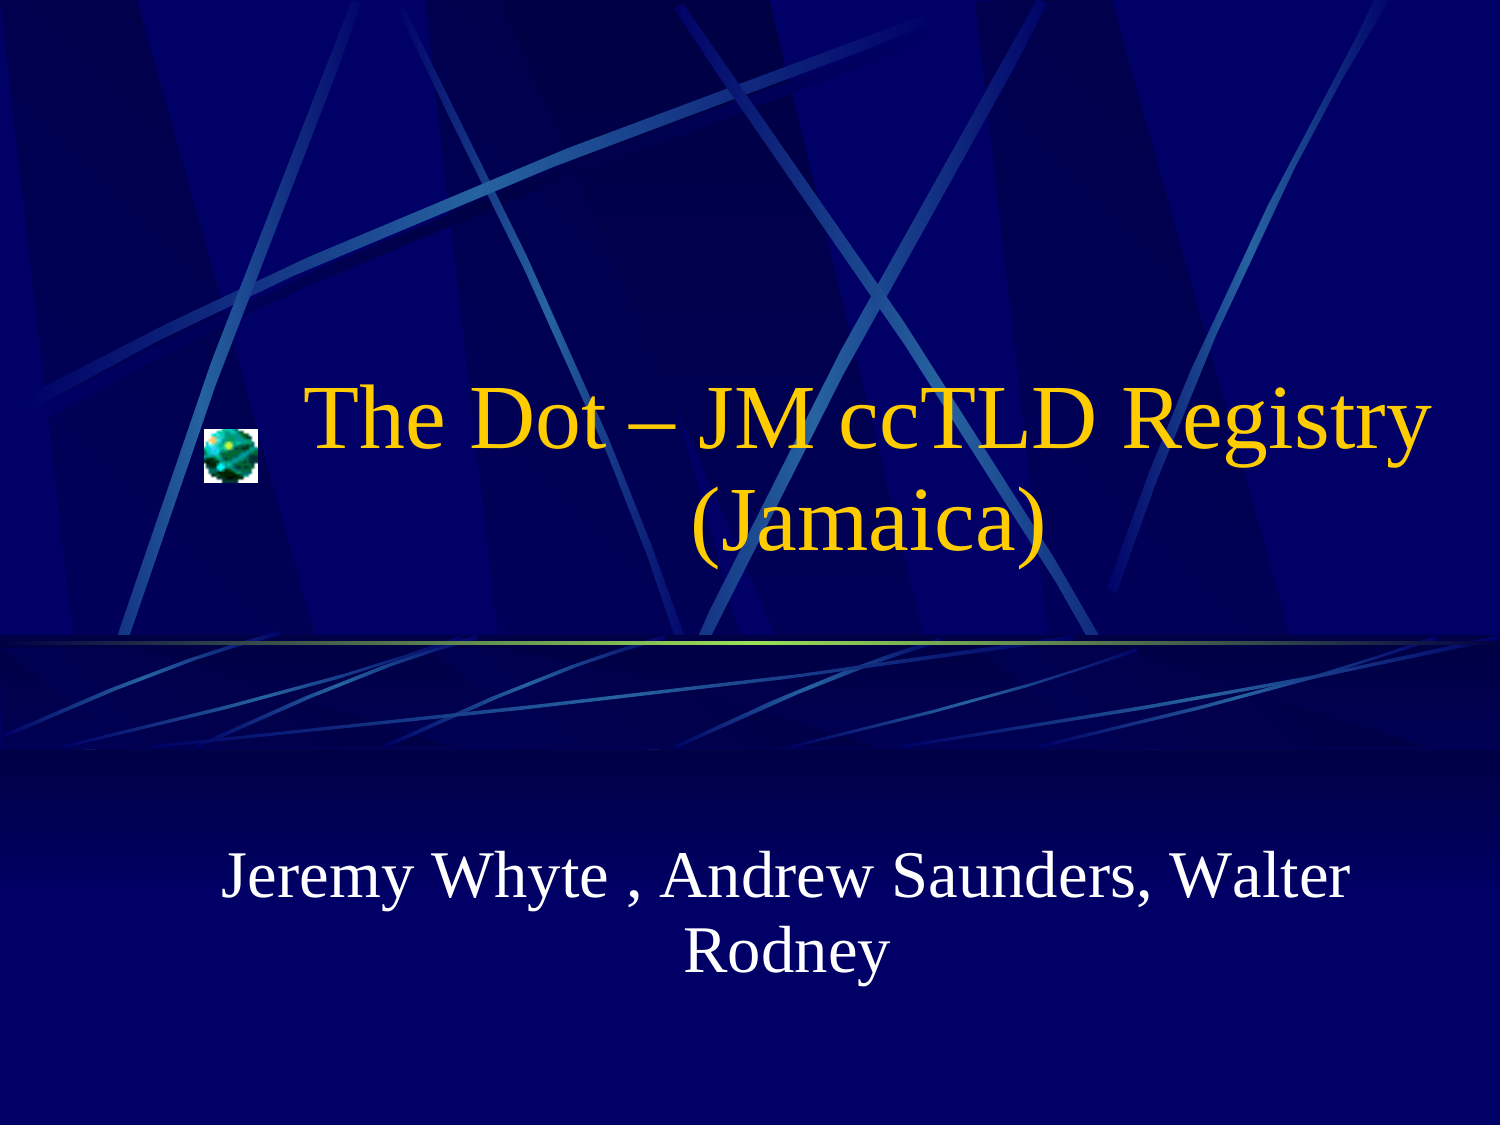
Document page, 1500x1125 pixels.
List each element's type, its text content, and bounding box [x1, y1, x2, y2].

title The Dot – JM ccTLD Registry (Jamaica) [275, 312, 1463, 625]
subtitle Jeremy Whyte , Andrew Saunders, Walter Rodney [24, 749, 1476, 1075]
picture [204, 429, 258, 483]
